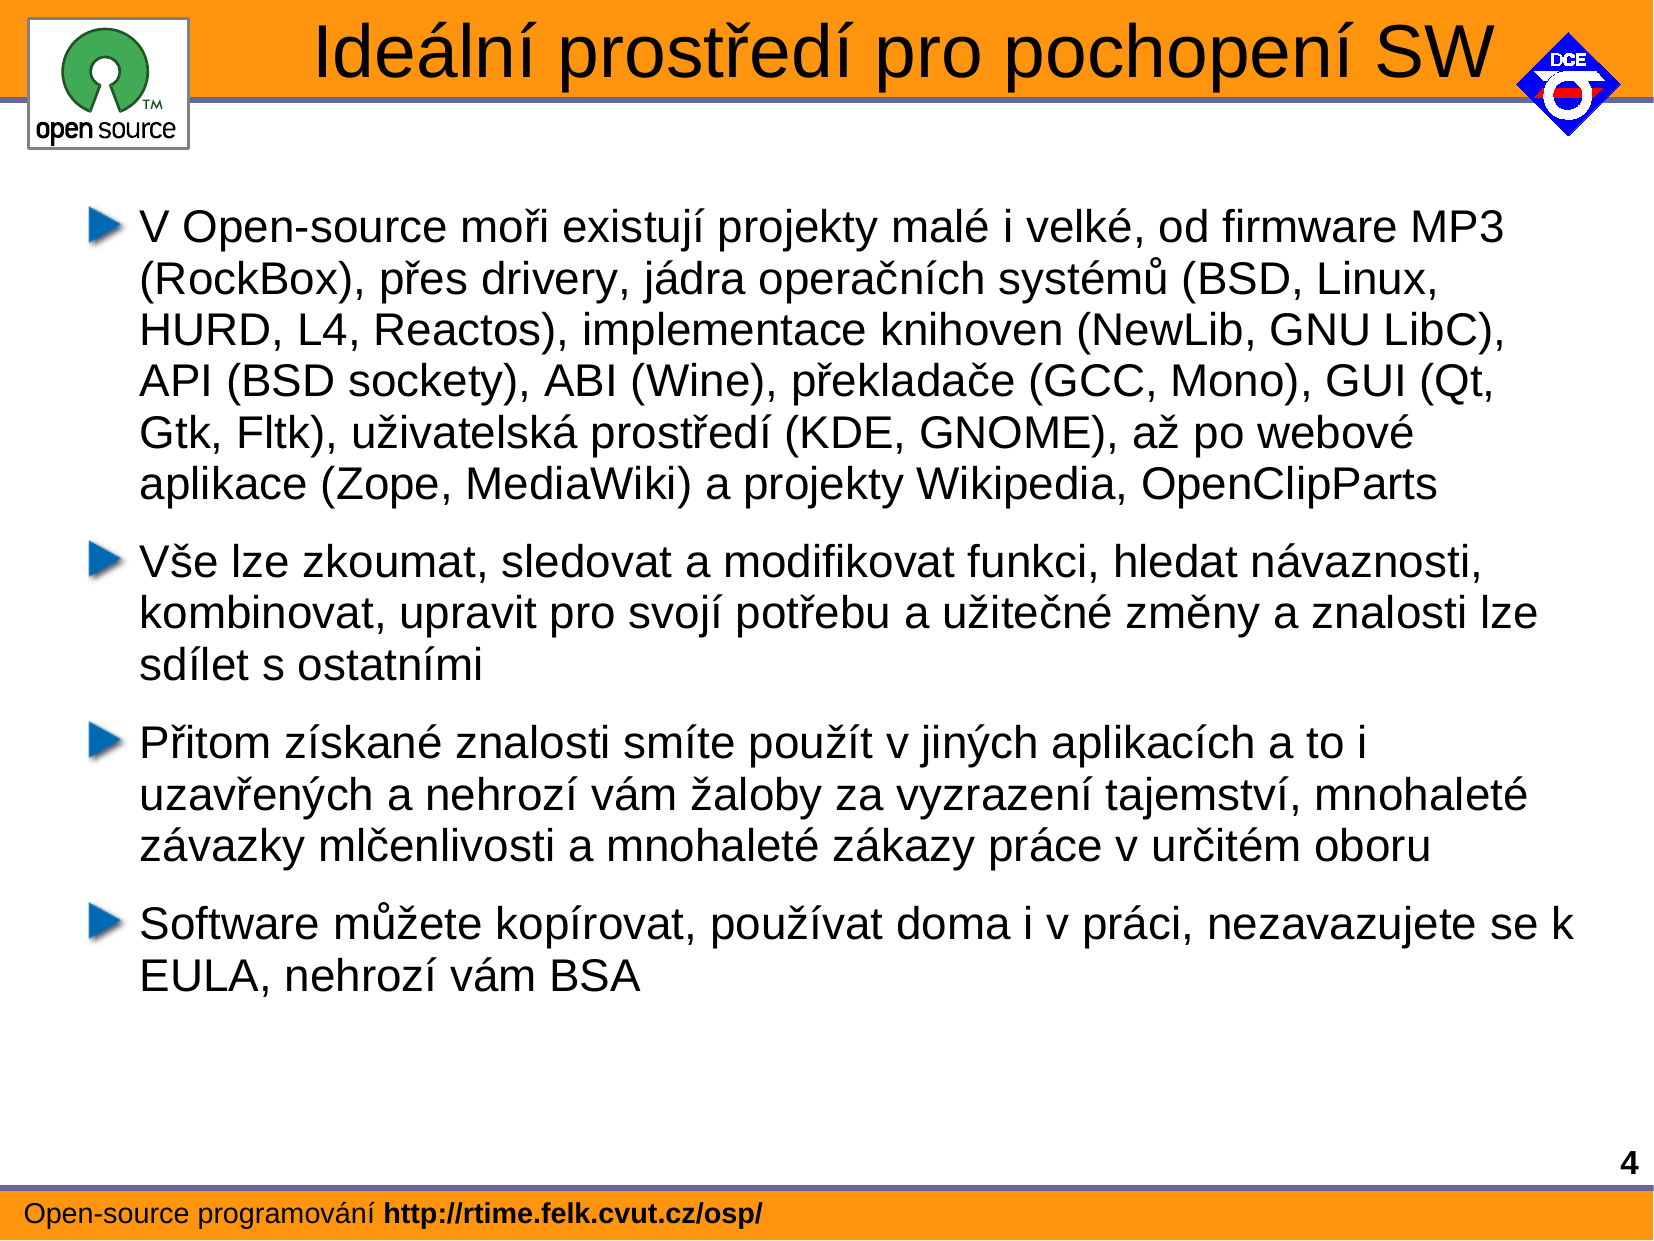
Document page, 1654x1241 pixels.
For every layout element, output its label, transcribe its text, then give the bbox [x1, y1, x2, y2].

list V Open-source moři existují projekty malé i velké, od firmware MP3 (RockBox), přes drivery, jádra operačních systémů (BSD, Linux, HURD, L4, Reactos), implementace knihoven (NewLib, GNU LibC), API (BSD sockety), ABI (Wine), překladače (GCC, Mono), GUI (Qt, Gtk, Fltk), uživatelská prostředí (KDE, GNOME), až po webové aplikace (Zope, MediaWiki) a projekty Wikipedia, OpenClipParts Vše lze zkoumat, sledovat a modifikovat funkci, hledat návaznosti, kombinovat, upravit pro svojí potřebu a užitečné změny a znalosti lze sdílet s ostatními Přitom získané znalosti smíte použít v jiných aplikacích a to i uzavřených a nehrozí vám žaloby za vyzrazení tajemství, mnohaleté závazky mlčenlivosti a mnohaleté zákazy práce v určitém oboru Software můžete kopírovat, používat doma i v práci, nezavazujete se k EULA, nehrozí vám BSA [68, 201, 1592, 1118]
title Ideální prostředí pro pochopení SW [178, 4, 1631, 98]
